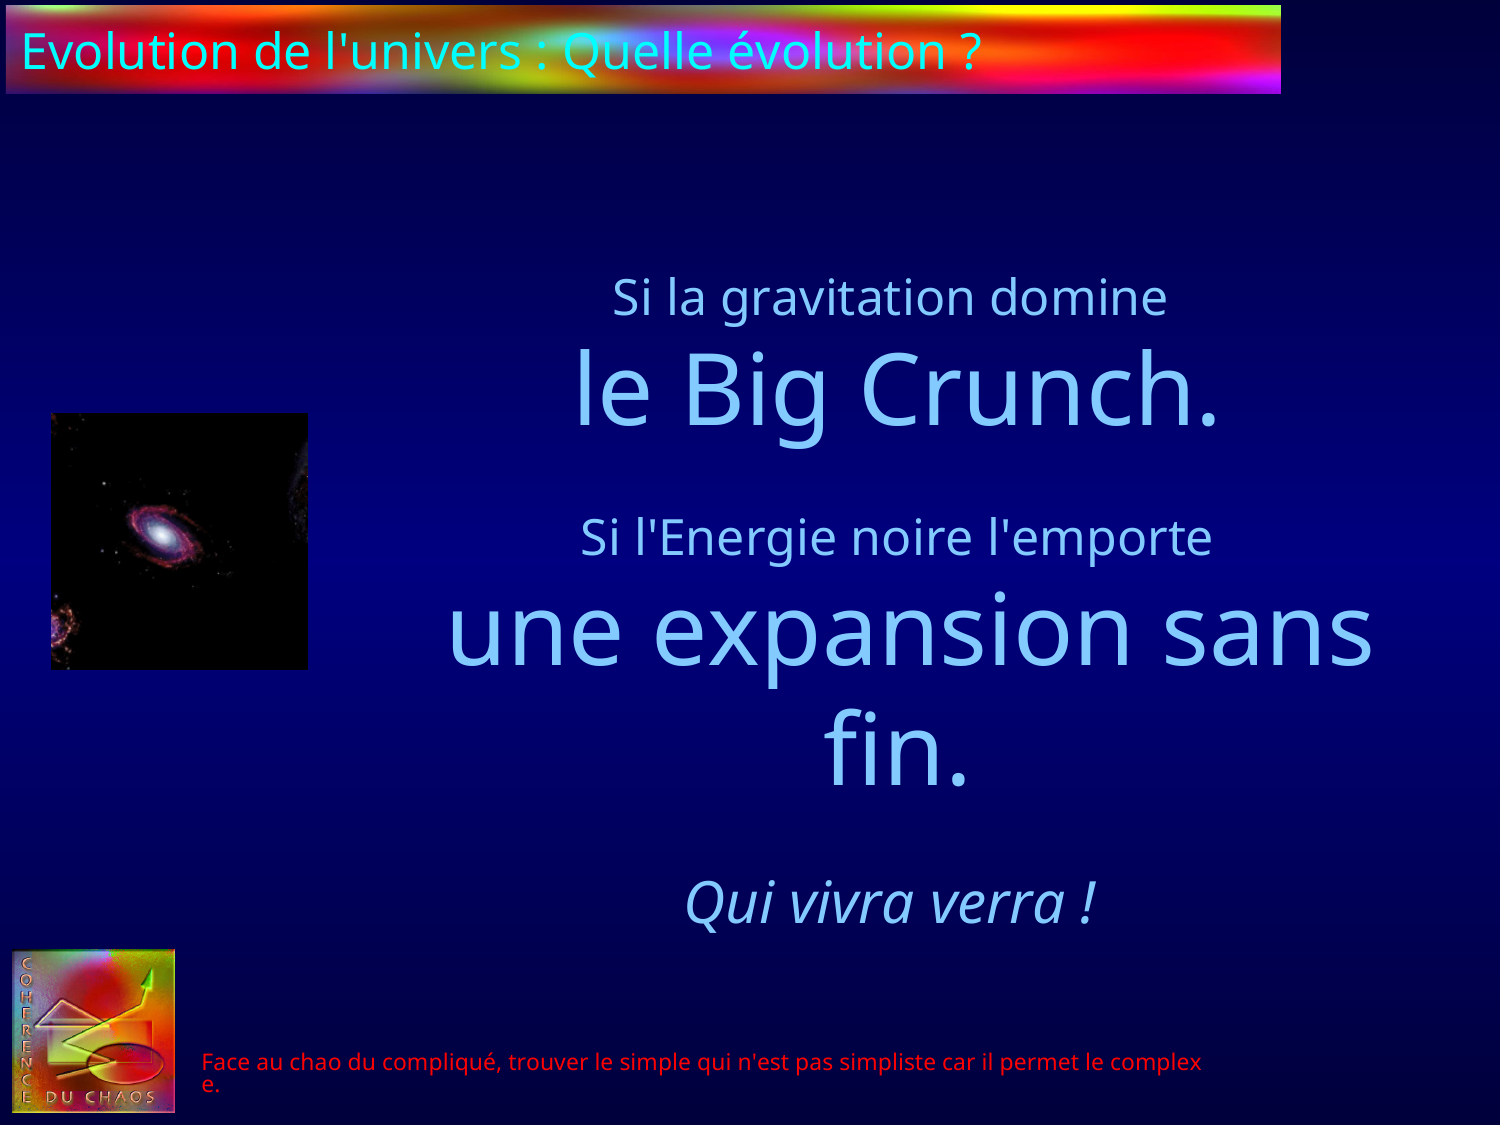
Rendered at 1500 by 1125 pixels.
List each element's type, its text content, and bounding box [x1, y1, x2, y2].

text_box Si la gravitation domine le Big Crunch. Si l'Energie noire l'emporte une expansion sans fin. Qui vivra verra ! [354, 258, 1441, 875]
picture [51, 413, 308, 670]
title Evolution de l'univers : Quelle évolution ? [5, 5, 1281, 94]
picture [12, 949, 175, 1113]
